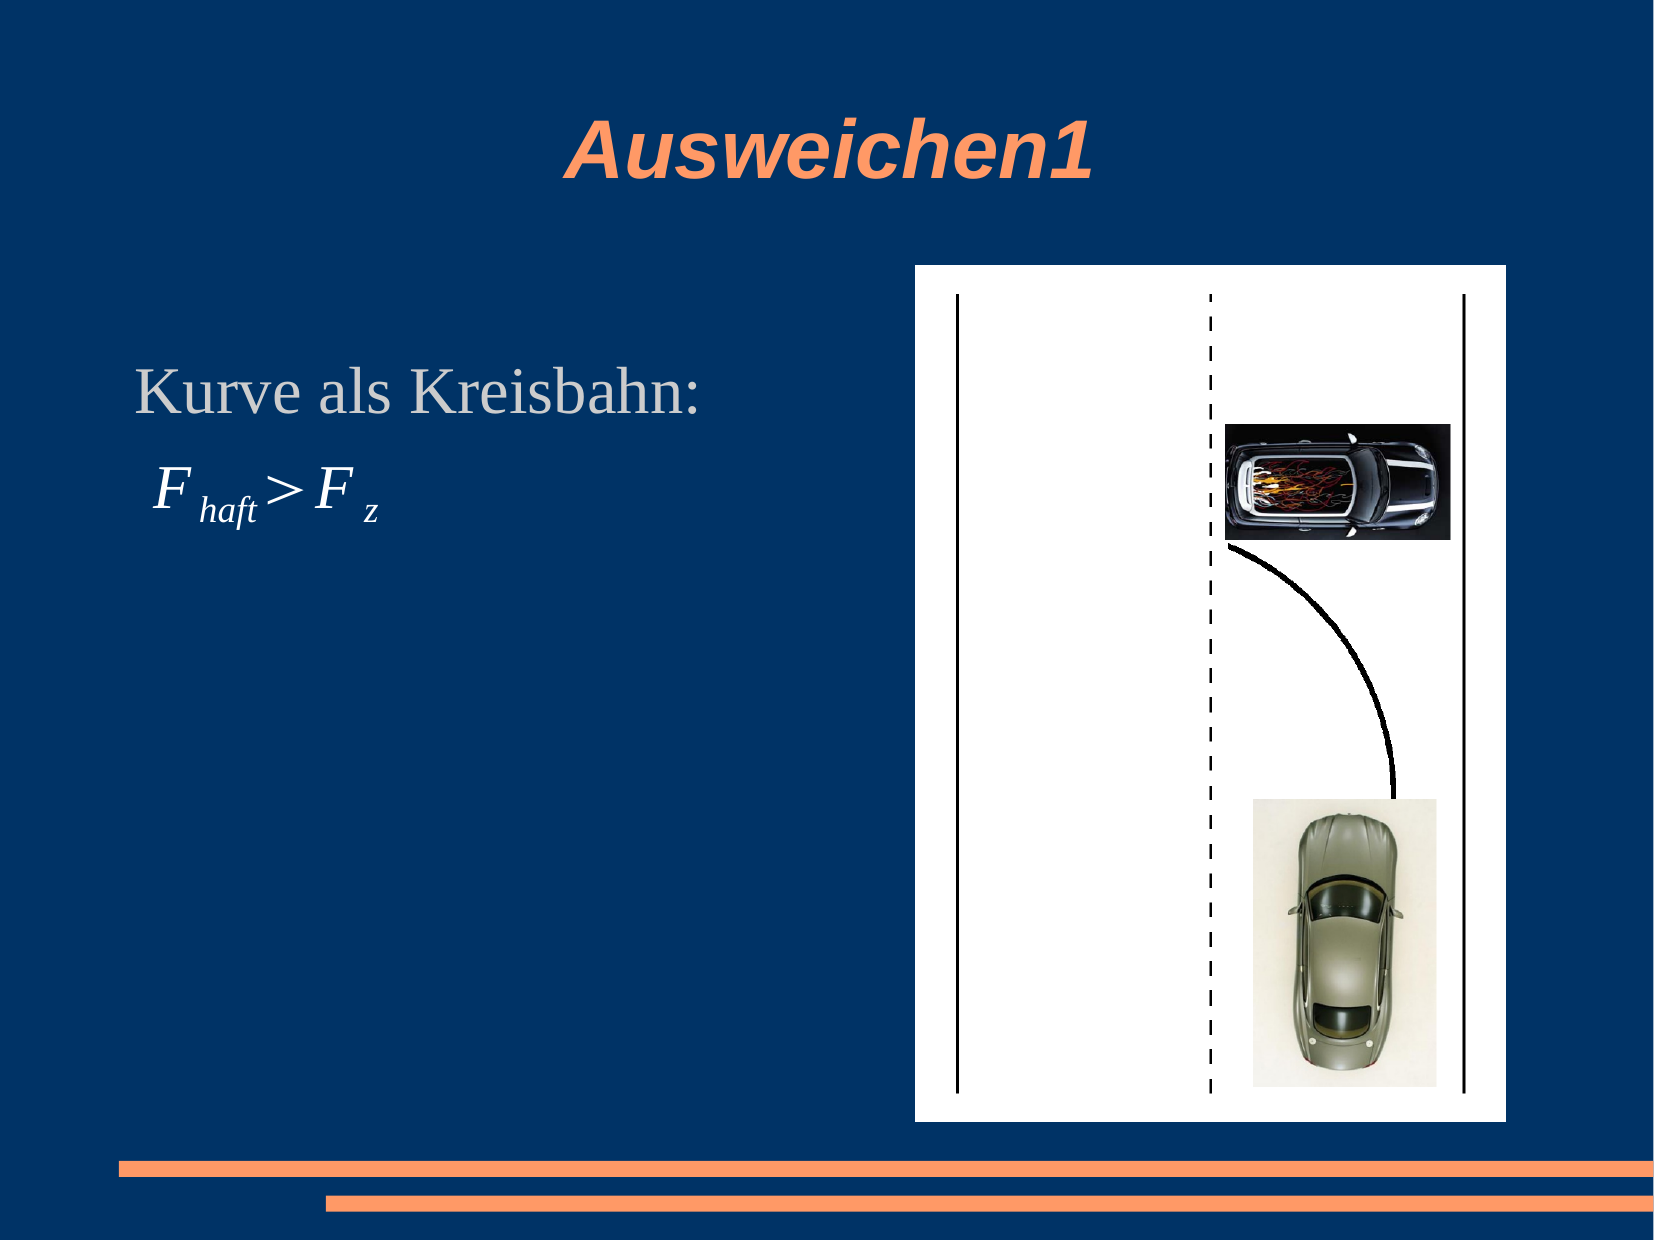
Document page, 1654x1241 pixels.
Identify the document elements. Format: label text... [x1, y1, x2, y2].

title Ausweichen1 [121, 53, 1534, 247]
picture [915, 265, 1506, 1123]
subtitle Kurve als Kreisbahn: [118, 313, 1558, 1136]
chart [142, 452, 384, 532]
